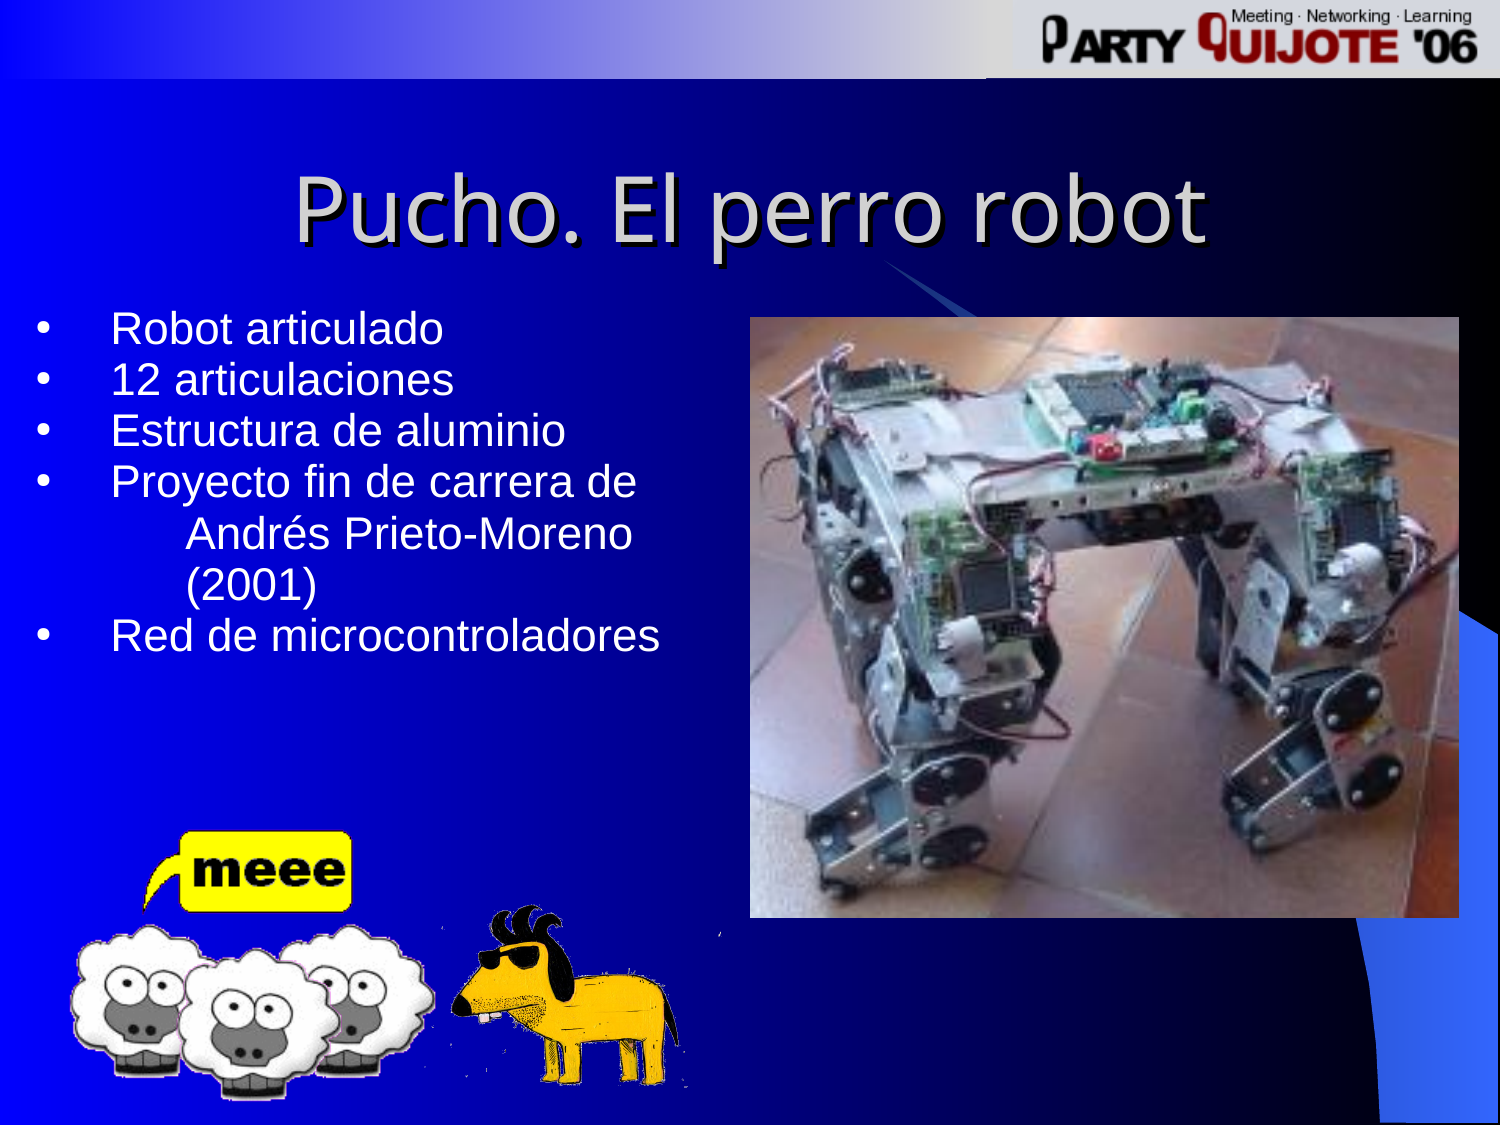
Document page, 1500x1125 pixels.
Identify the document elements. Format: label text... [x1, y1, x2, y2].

title Pucho. El perro robot [0, 113, 1500, 302]
text_box Robot articulado 12 articulaciones Estructura de aluminio Proyecto fin de carrera de Andrés Prieto-Moreno (2001) Red de microcontroladores [20, 295, 714, 669]
text_box [0, 0, 1500, 79]
picture [64, 813, 739, 1106]
picture [750, 317, 1459, 918]
picture [1012, 0, 1500, 69]
